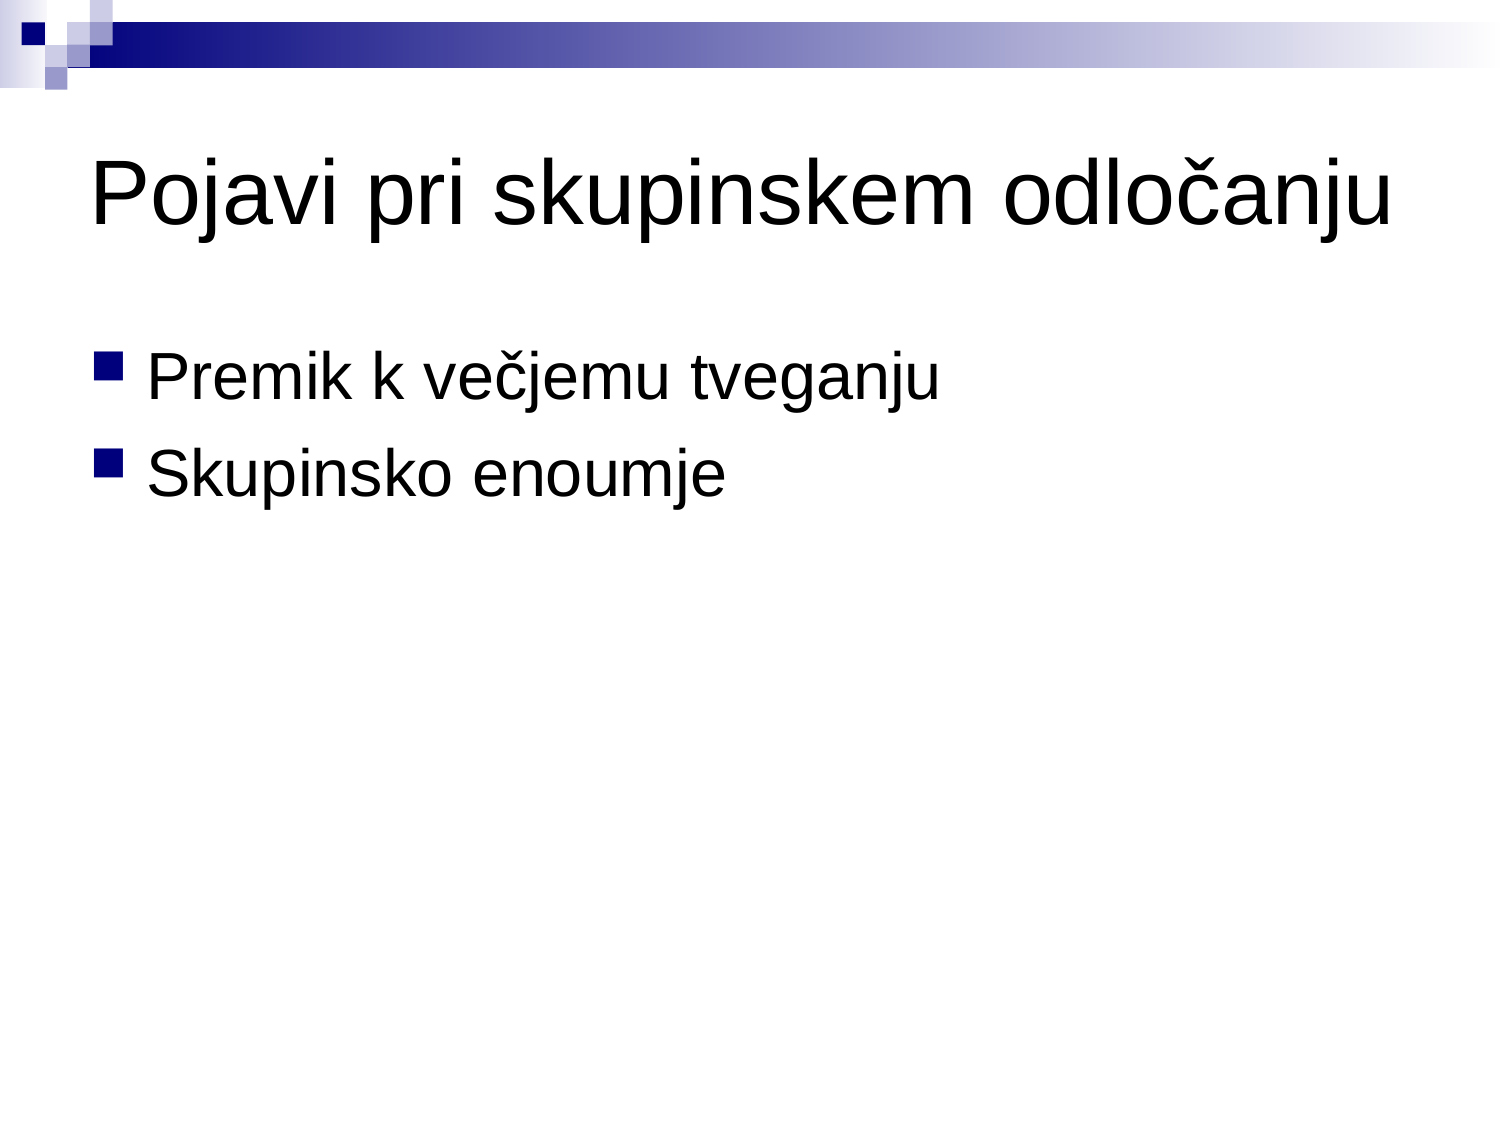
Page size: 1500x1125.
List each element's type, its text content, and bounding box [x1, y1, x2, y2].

title Pojavi pri skupinskem odločanju [75, 75, 1426, 301]
list Premik k večjemu tveganju Skupinsko enoumje [75, 324, 1426, 963]
